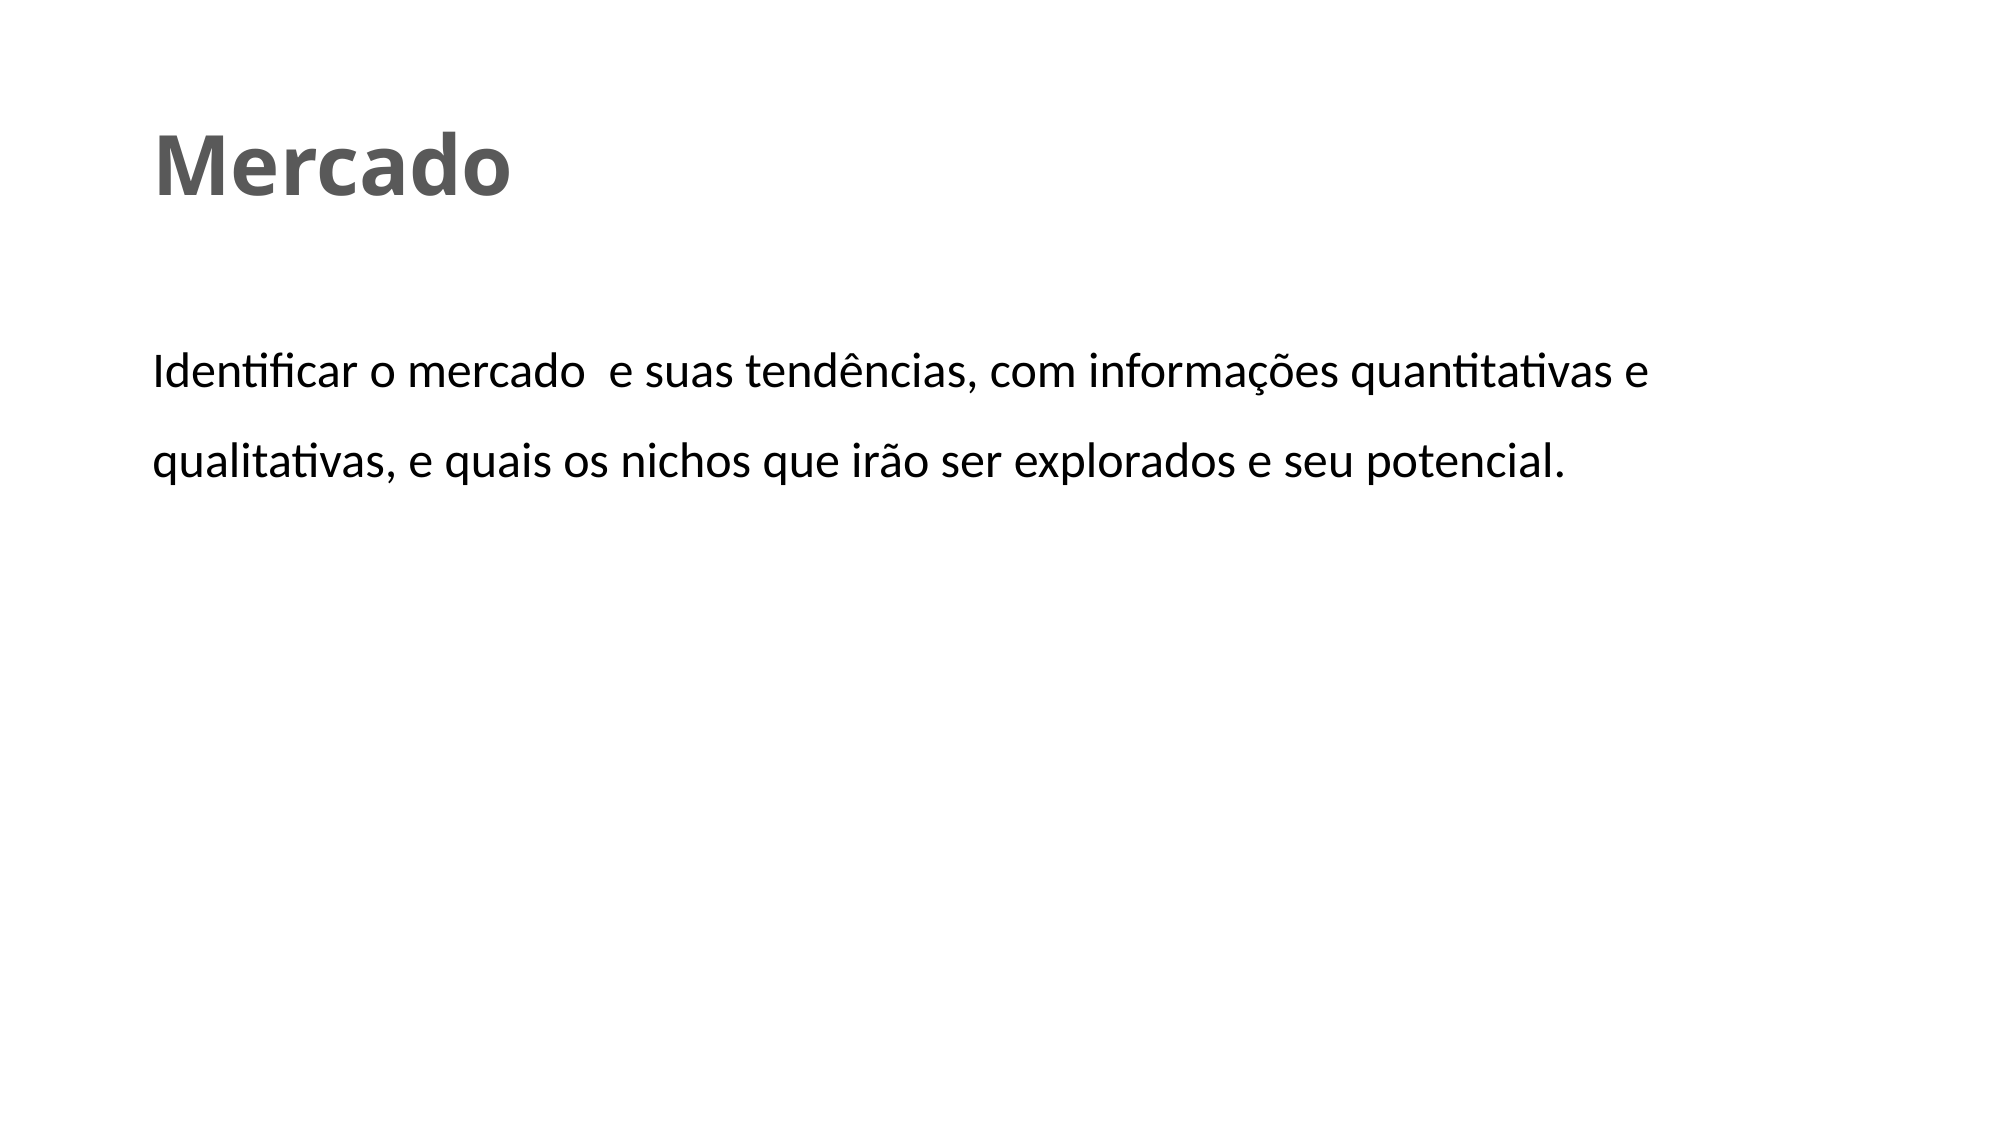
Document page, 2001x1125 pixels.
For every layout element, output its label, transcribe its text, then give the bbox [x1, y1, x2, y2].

title Mercado [137, 59, 1863, 278]
list Identificar o mercado e suas tendências, com informações quantitativas e qualitativas, e quais os nichos que irão ser explorados e seu potencial. [137, 299, 1863, 1014]
